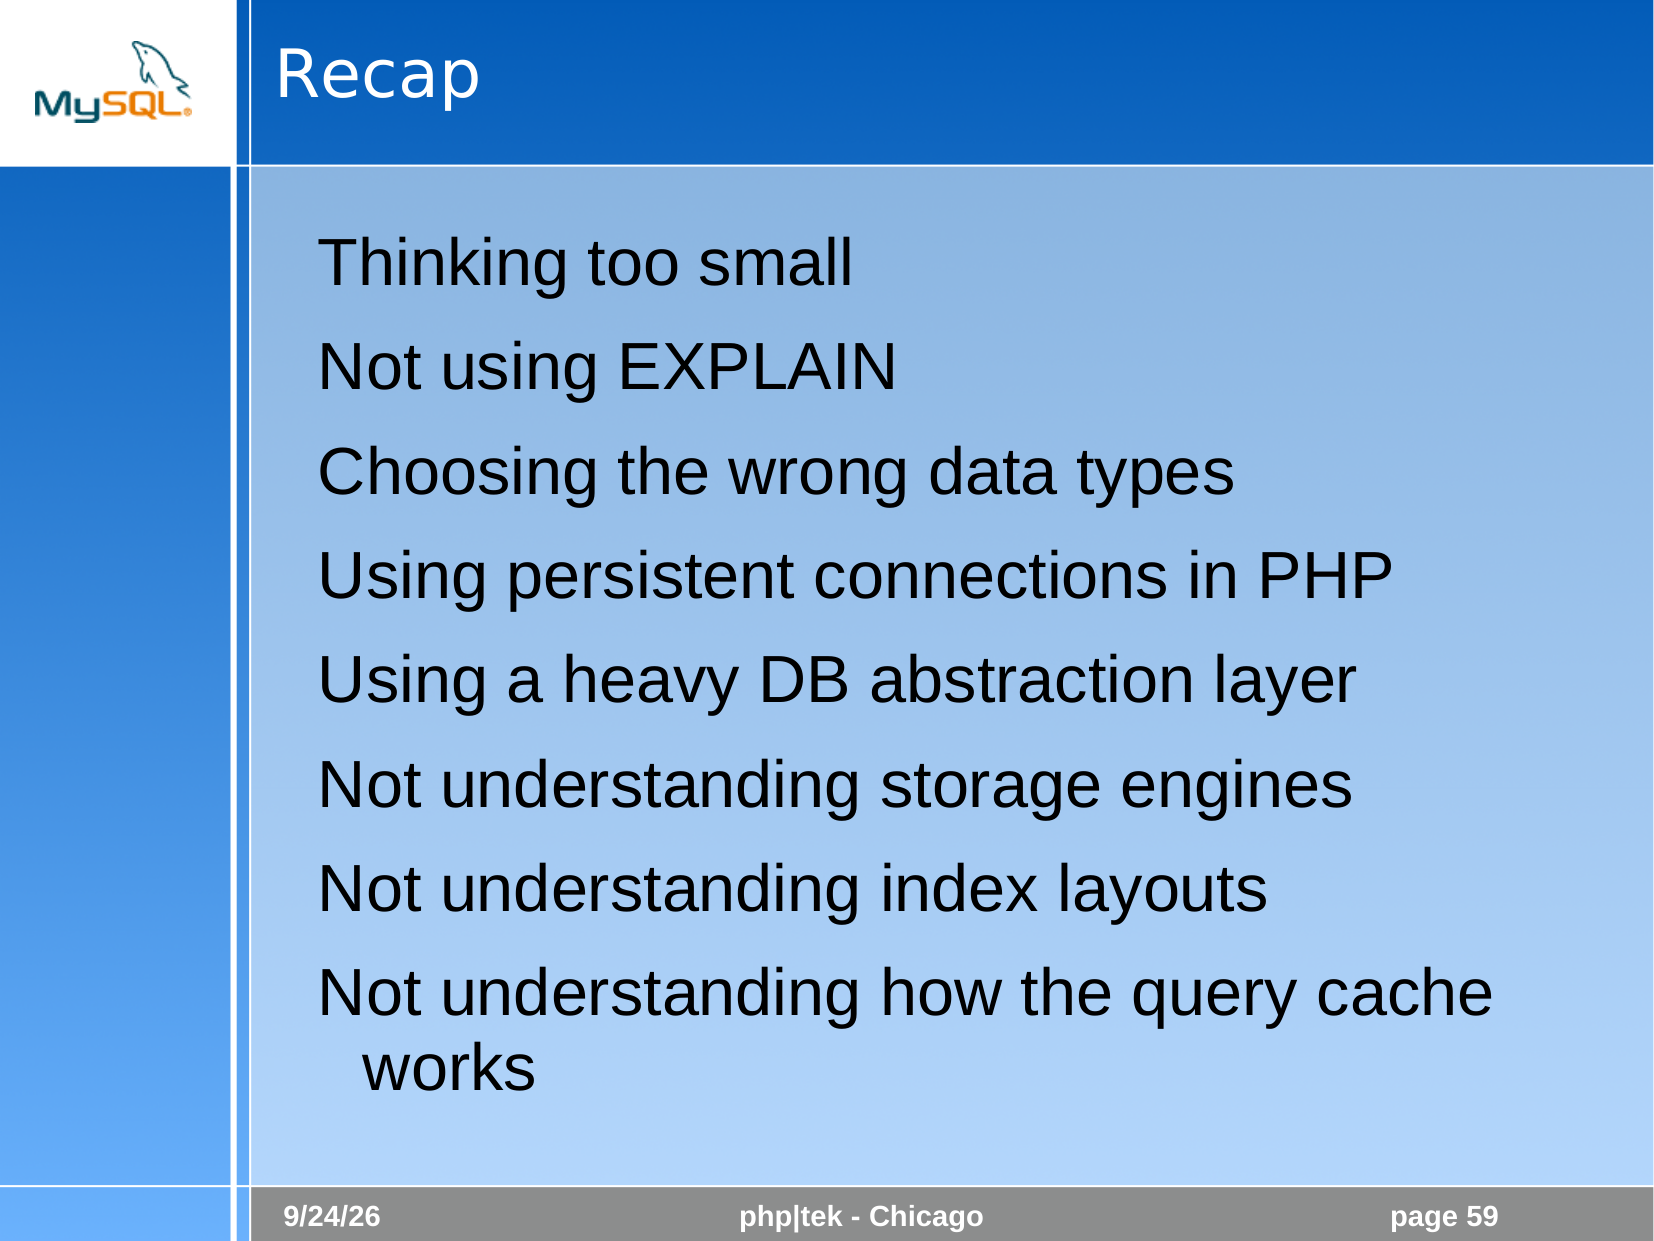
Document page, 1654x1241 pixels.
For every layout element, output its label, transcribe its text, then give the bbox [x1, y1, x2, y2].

title Recap [274, 11, 1500, 137]
picture [0, 0, 1654, 1241]
picture [35, 41, 192, 123]
list Thinking too small Not using EXPLAIN Choosing the wrong data types Using persistent connections in PHP Using a heavy DB abstraction layer Not understanding storage engines Not understanding index layouts Not understanding how the query cache works [300, 225, 1613, 1163]
